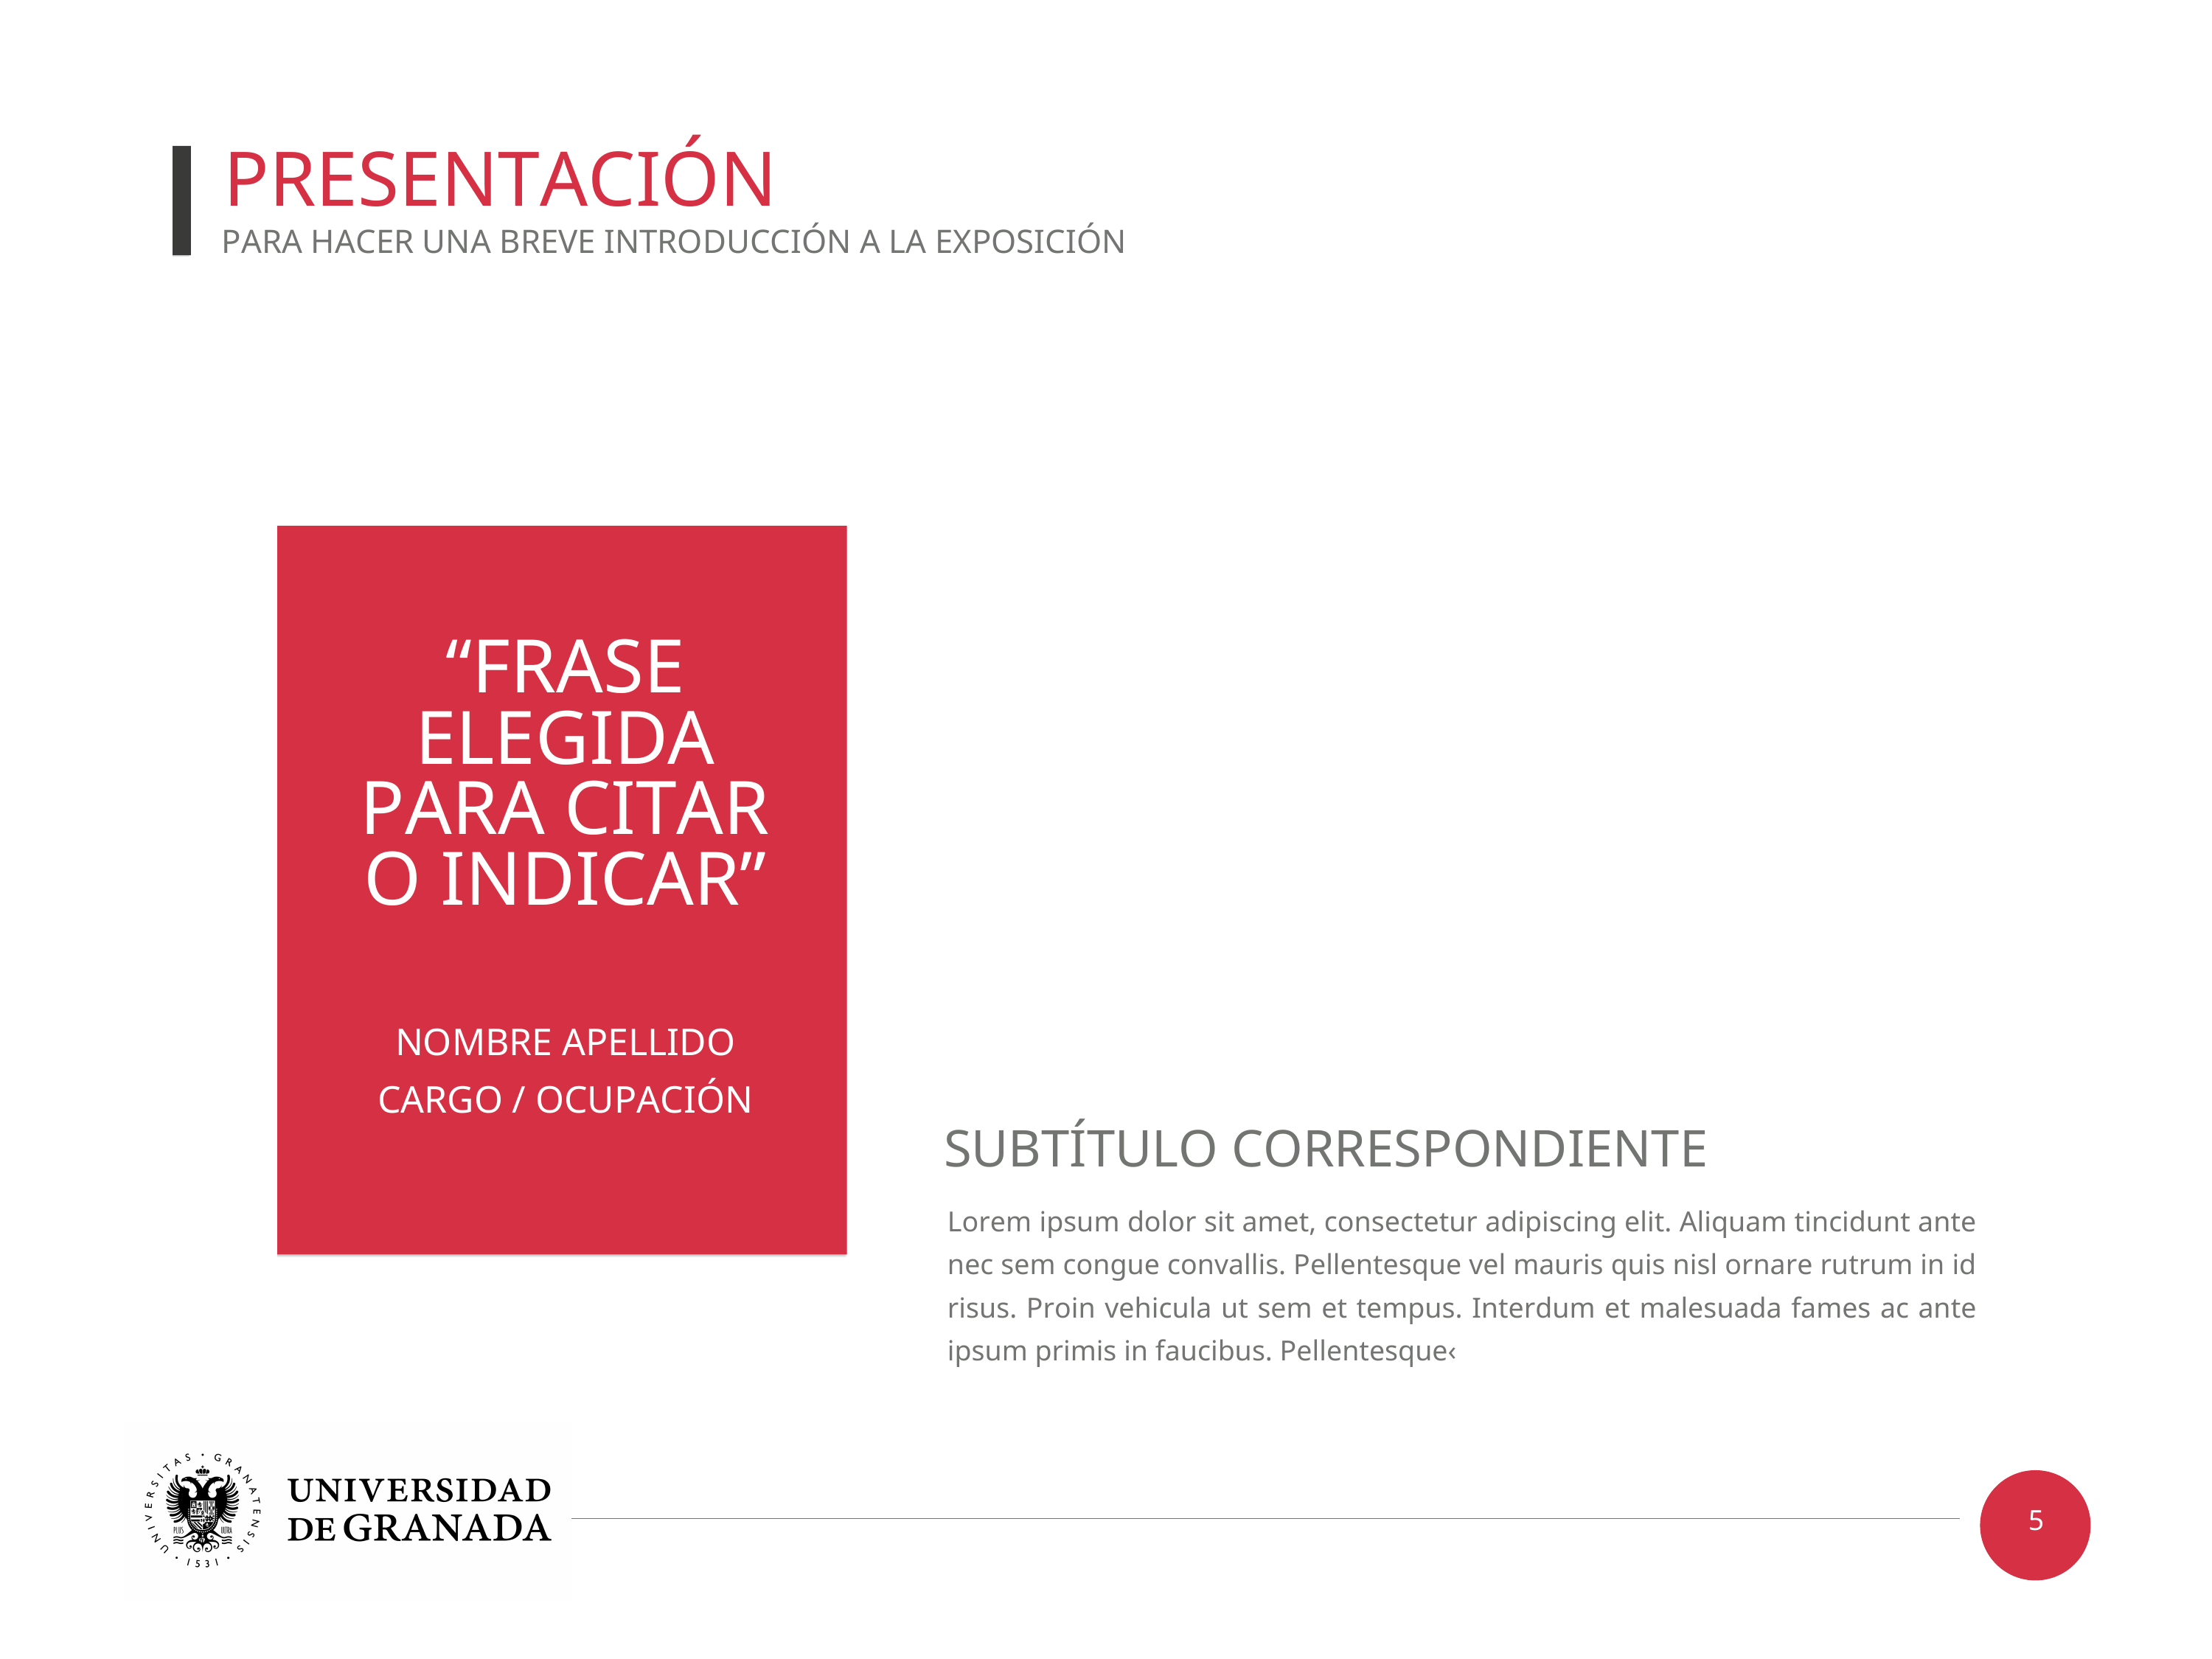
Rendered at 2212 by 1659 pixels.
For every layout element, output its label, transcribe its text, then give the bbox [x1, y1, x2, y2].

text_box [173, 145, 191, 256]
text_box PARA HACER UNA BREVE INTRODUCCIÓN A LA EXPOSICIÓN [210, 215, 2061, 266]
text_box SUBTÍTULO CORRESPONDIENTE [921, 1116, 2000, 1178]
text_box [277, 526, 847, 1255]
text_box PRESENTACIÓN [212, 125, 2063, 227]
picture [125, 1421, 571, 1600]
text_box “FRASE ELEGIDA PARA CITAR O INDICAR” NOMBRE APELLIDO CARGO / OCUPACIÓN [333, 630, 798, 1127]
text_box Lorem ipsum dolor sit amet, consectetur adipiscing elit. Aliquam tincidunt ante nec sem congue convallis. Pellentesque vel mauris quis nisl ornare rutrum in id risus. Proin vehicula ut sem et tempus. Interdum et malesuada fames ac ante ipsum primis in faucibus. Pellentesque‹ [925, 1183, 2000, 1378]
